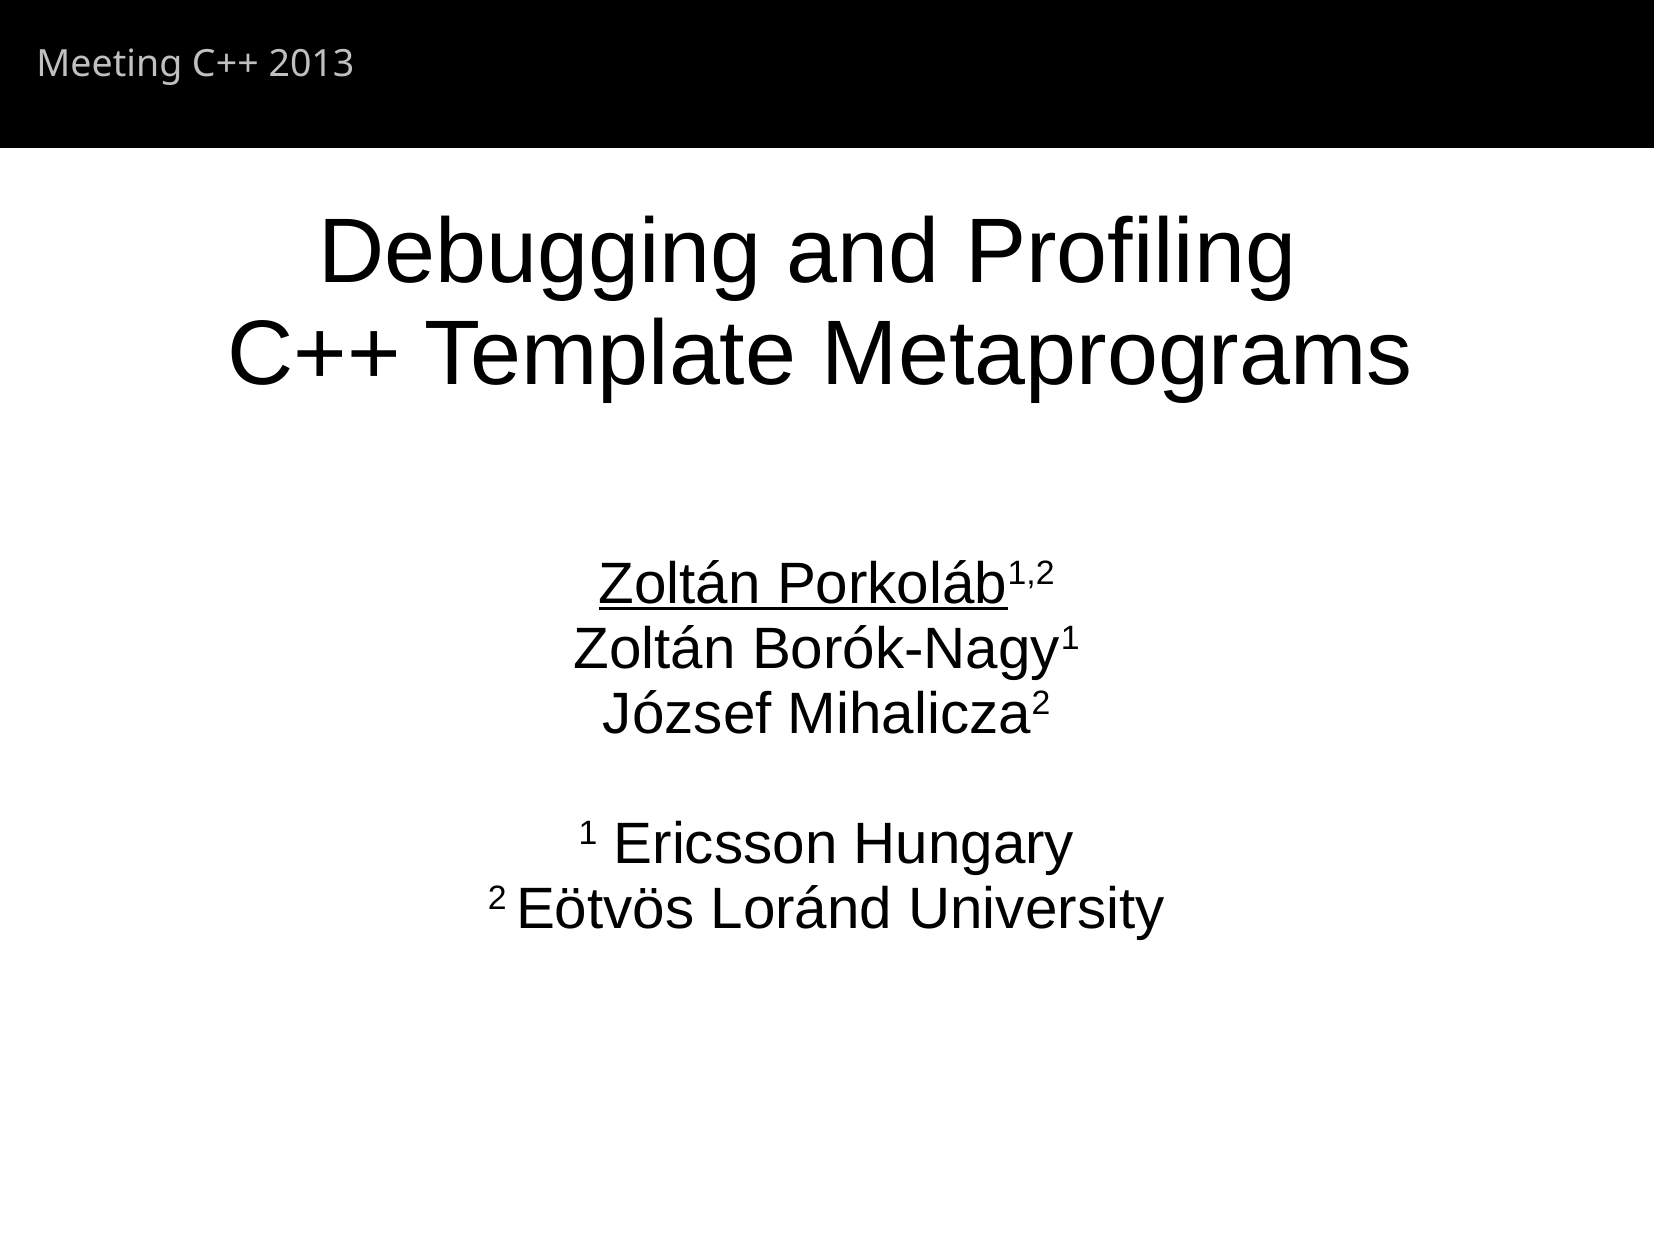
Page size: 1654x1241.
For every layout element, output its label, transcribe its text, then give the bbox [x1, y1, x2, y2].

title Debugging and Profiling C++ Template Metaprograms [76, 97, 1565, 405]
subtitle Zoltán Porkoláb1,2 Zoltán Borók-Nagy1 József Mihalicza2 1 Ericsson Hungary 2 Eötvös Loránd University [82, 383, 1571, 1109]
